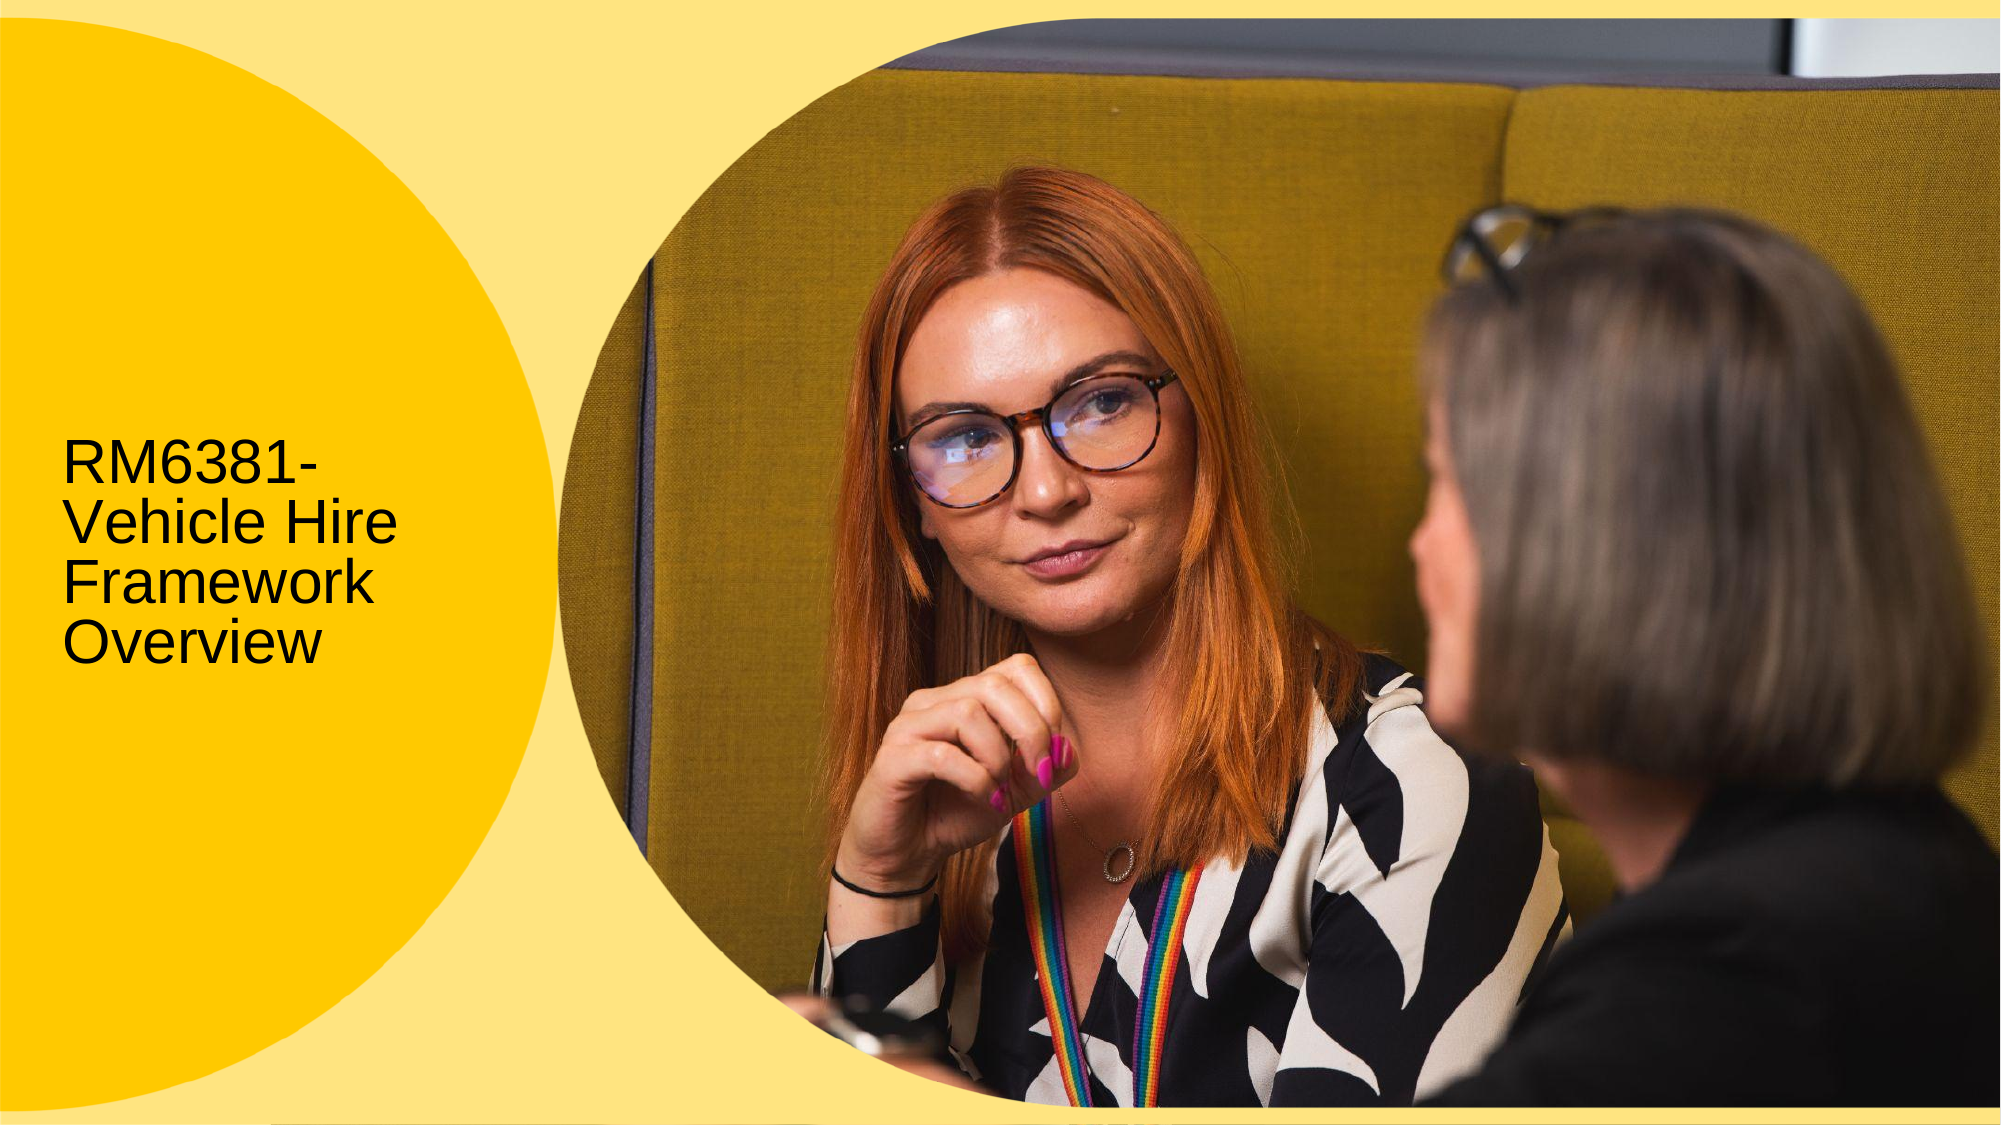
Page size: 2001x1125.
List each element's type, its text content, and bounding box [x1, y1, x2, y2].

text_box RM6381- Vehicle Hire Framework Overview [42, 405, 532, 706]
